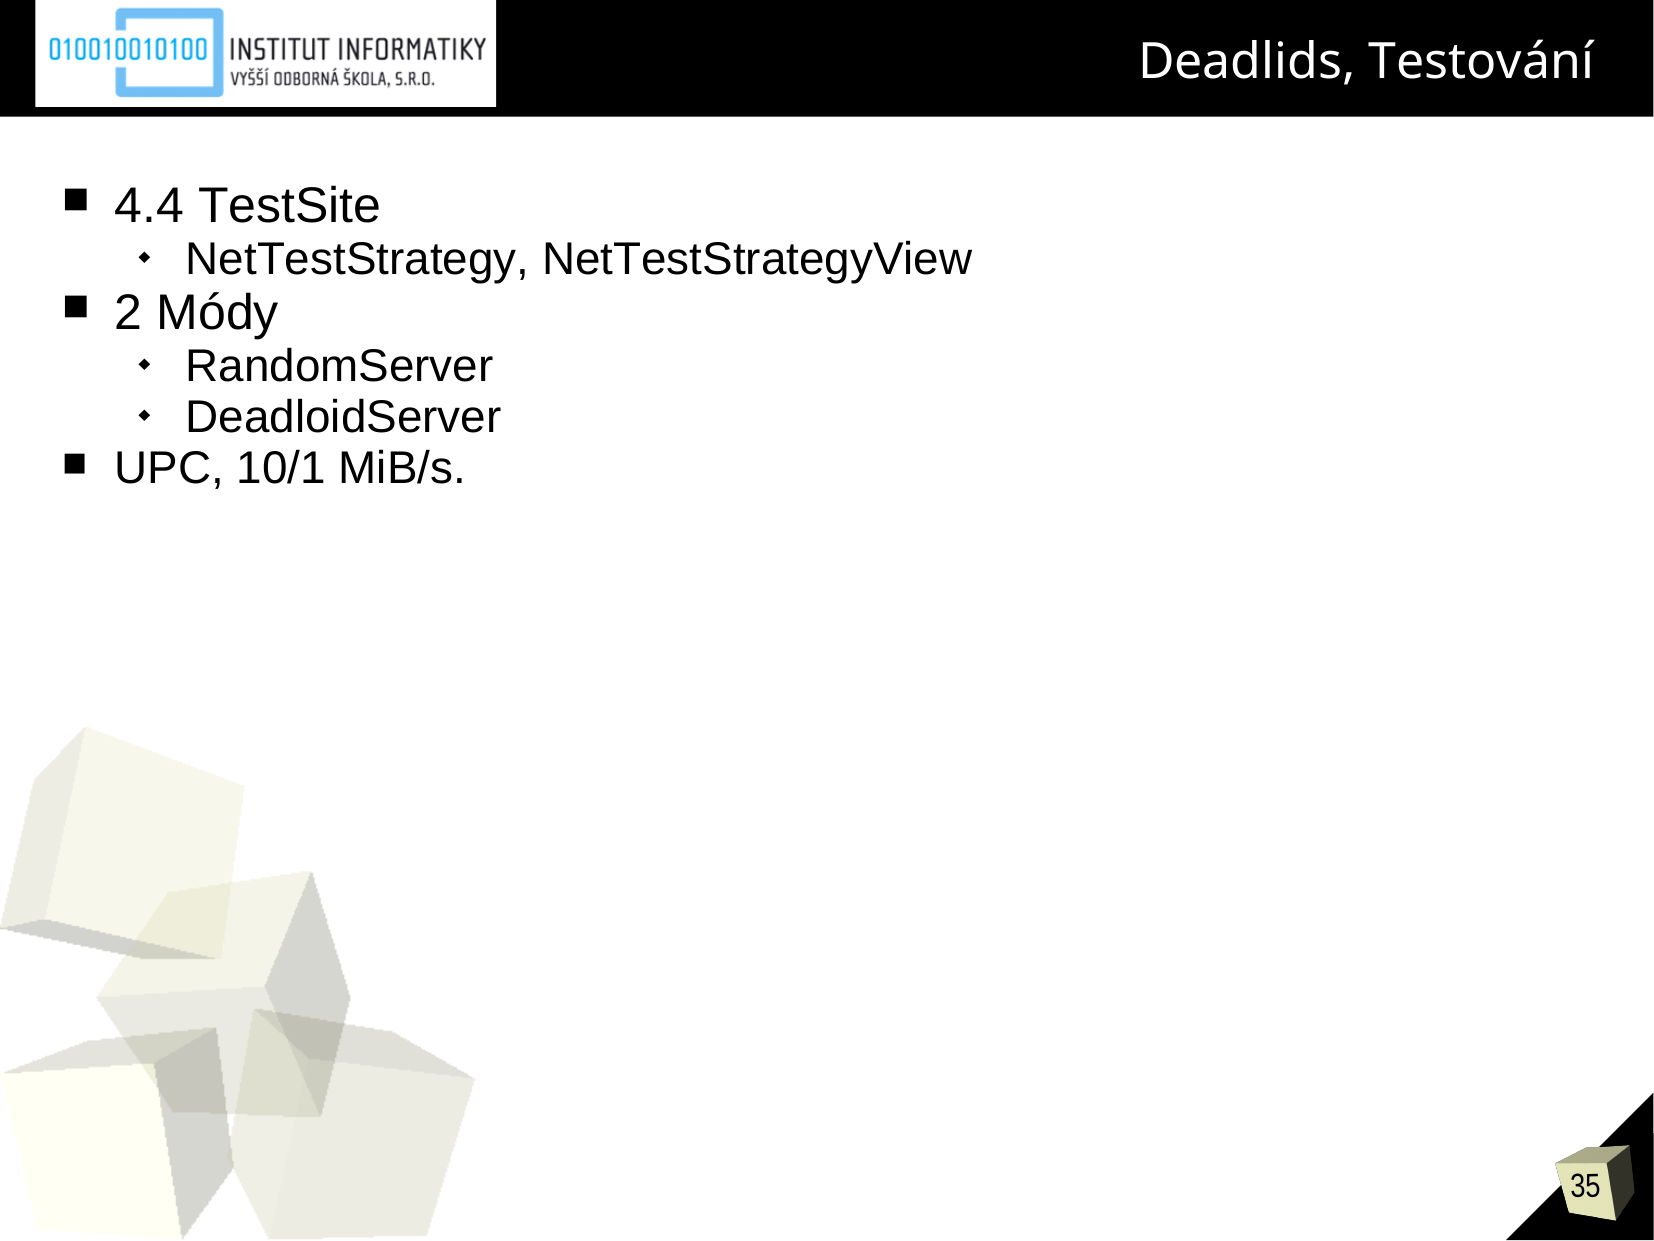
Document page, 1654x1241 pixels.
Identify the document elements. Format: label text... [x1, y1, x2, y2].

list 4.4 TestSite NetTestStrategy, NetTestStrategyView 2 Módy RandomServer DeadloidServer UPC, 10/1 MiB/s. [44, 177, 1611, 1214]
title Deadlids, Testování [118, 0, 1595, 119]
picture [0, 726, 477, 1241]
